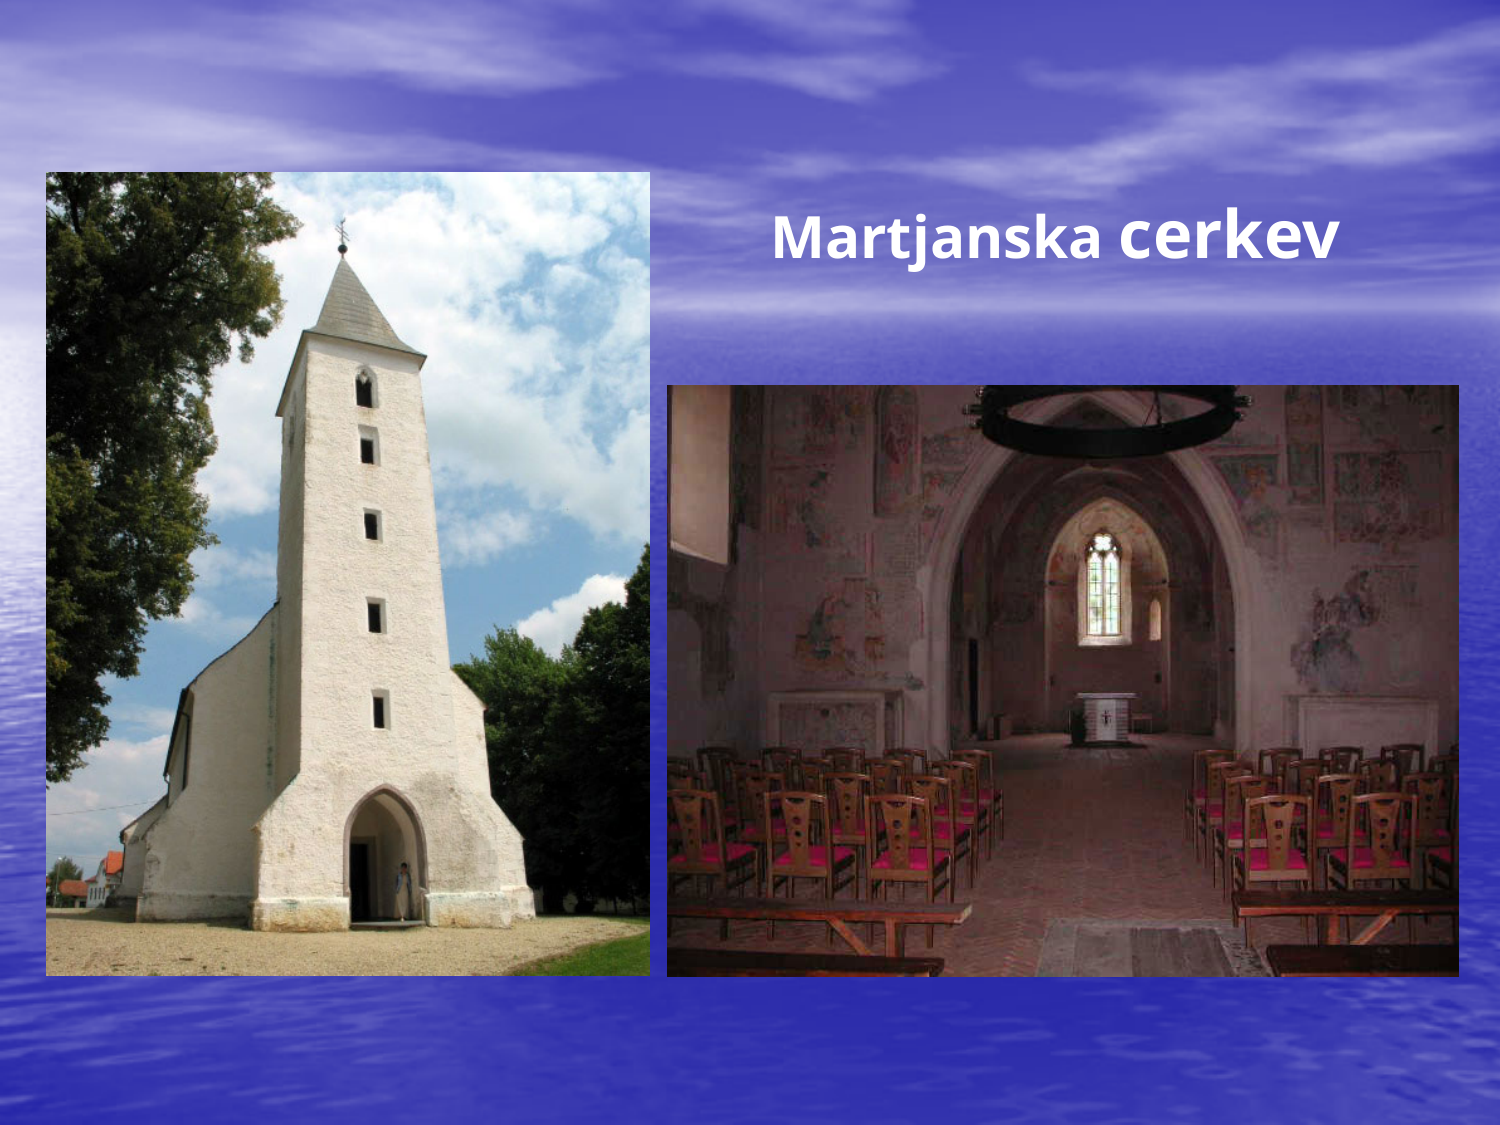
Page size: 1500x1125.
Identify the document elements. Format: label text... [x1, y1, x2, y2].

picture [0, 0, 1500, 1125]
text_box Martjanska cerkev [679, 184, 1447, 280]
